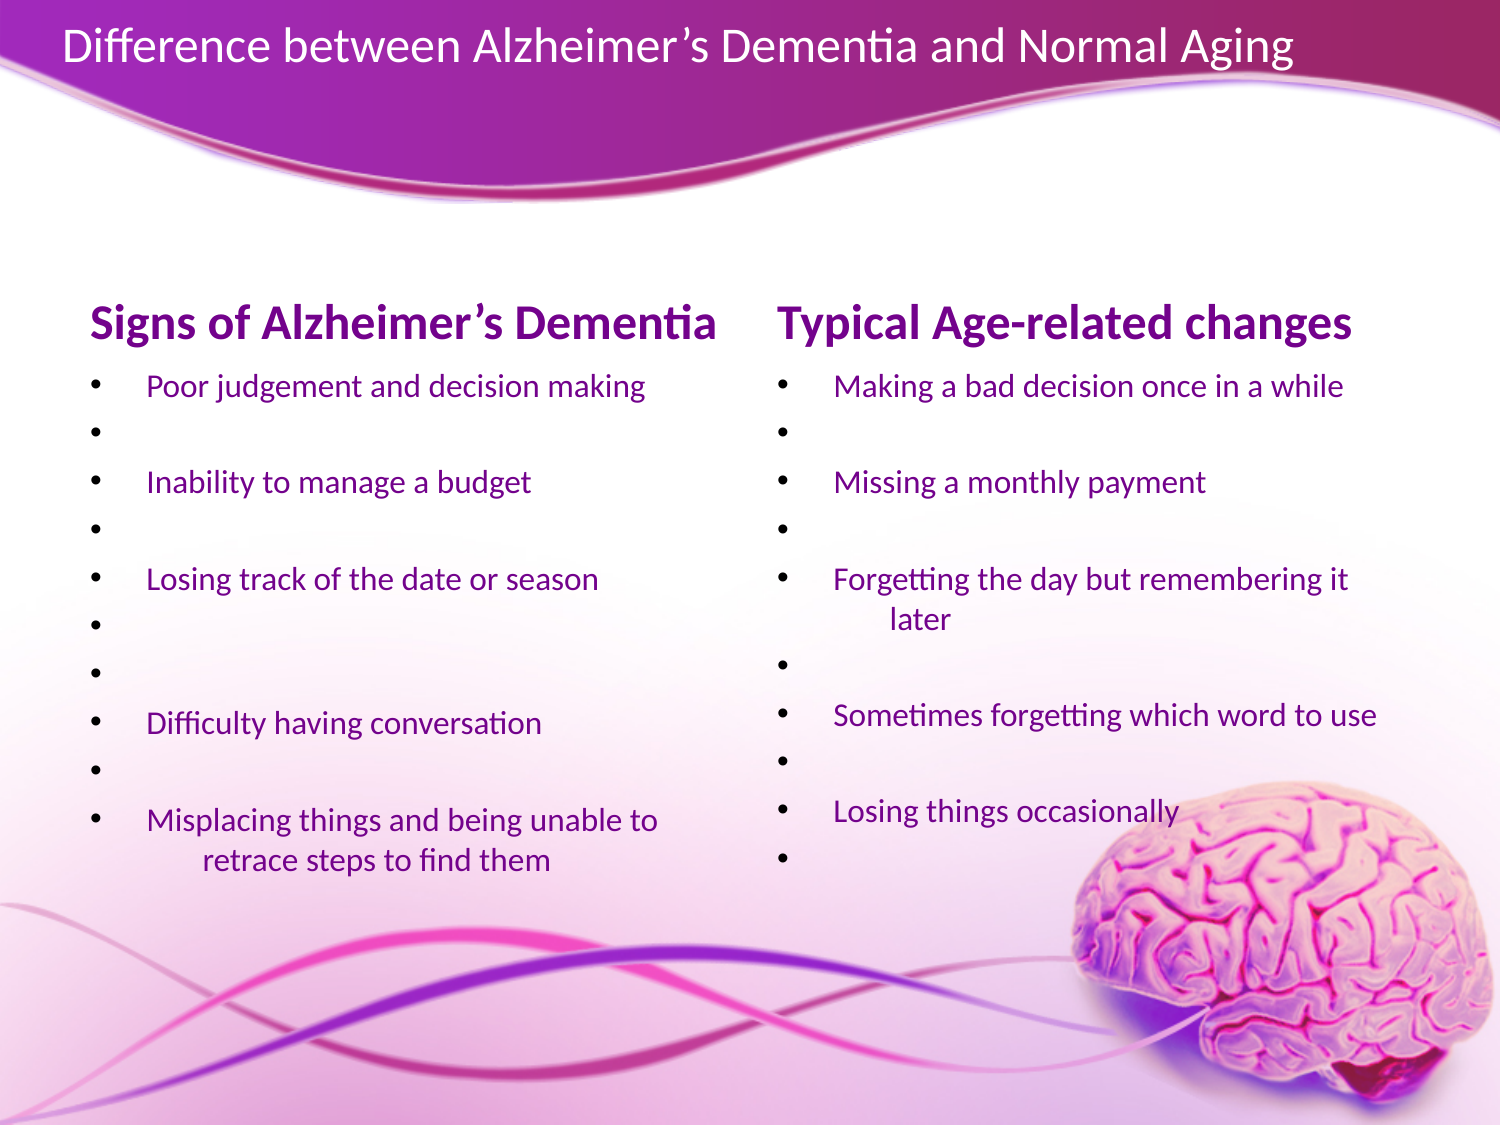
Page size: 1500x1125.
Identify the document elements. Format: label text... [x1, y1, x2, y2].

list Typical Age-related changes [761, 251, 1426, 356]
list Poor judgement and decision making Inability to manage a budget Losing track of the date or season Difficulty having conversation Misplacing things and being unable to retrace steps to find them [75, 356, 738, 1005]
list Making a bad decision once in a while Missing a monthly payment Forgetting the day but remembering it later Sometimes forgetting which word to use Losing things occasionally [761, 356, 1426, 1005]
list Signs of Alzheimer’s Dementia [75, 251, 738, 356]
title Difference between Alzheimer’s Dementia and Normal Aging [47, 5, 1471, 79]
